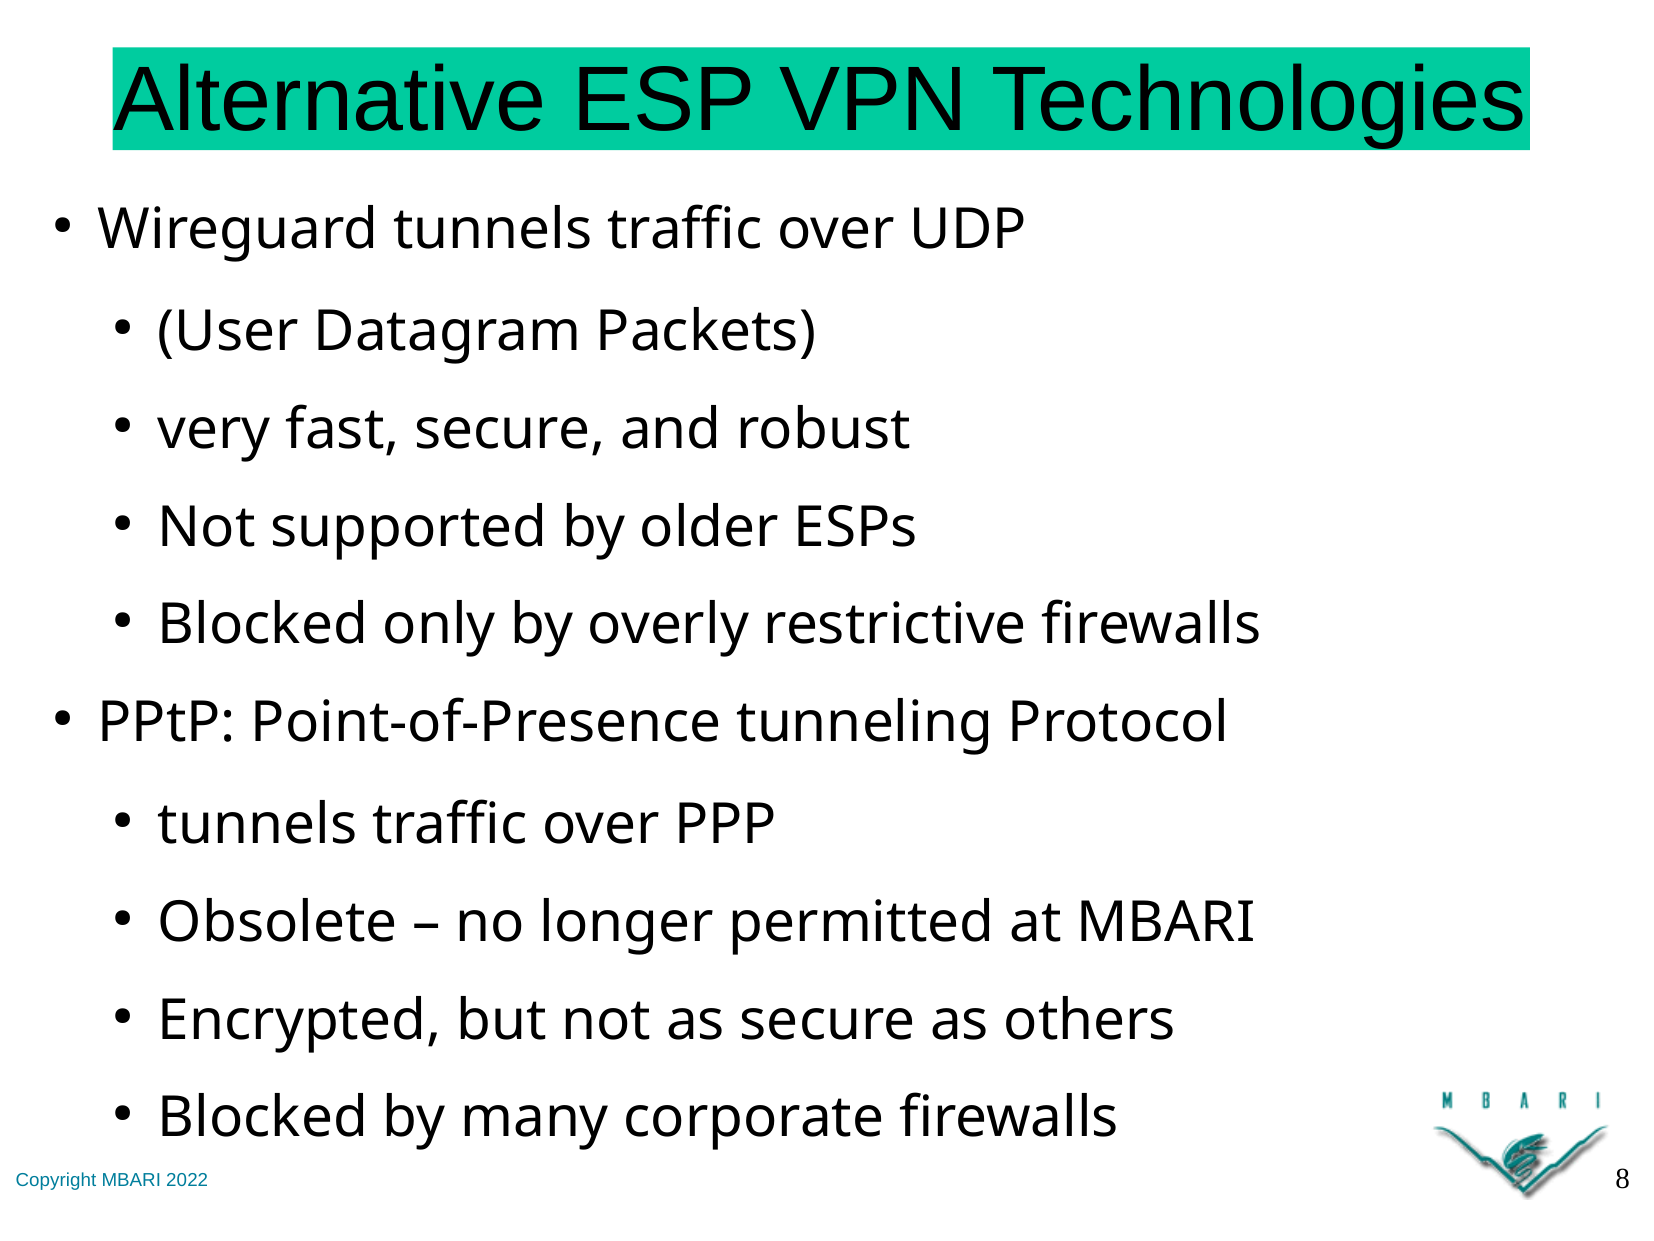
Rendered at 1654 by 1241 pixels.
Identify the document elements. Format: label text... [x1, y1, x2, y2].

title Alternative ESP VPN Technologies [112, 47, 1530, 151]
picture [1426, 1156, 1613, 1200]
list Wireguard tunnels traffic over UDP (User Datagram Packets) very fast, secure, and robust Not supported by older ESPs Blocked only by overly restrictive firewalls PPtP: Point-of-Presence tunneling Protocol tunnels traffic over PPP Obsolete – no longer permitted at MBARI Encrypted, but not as secure as others Blocked by many corporate firewalls [37, 187, 1613, 1156]
